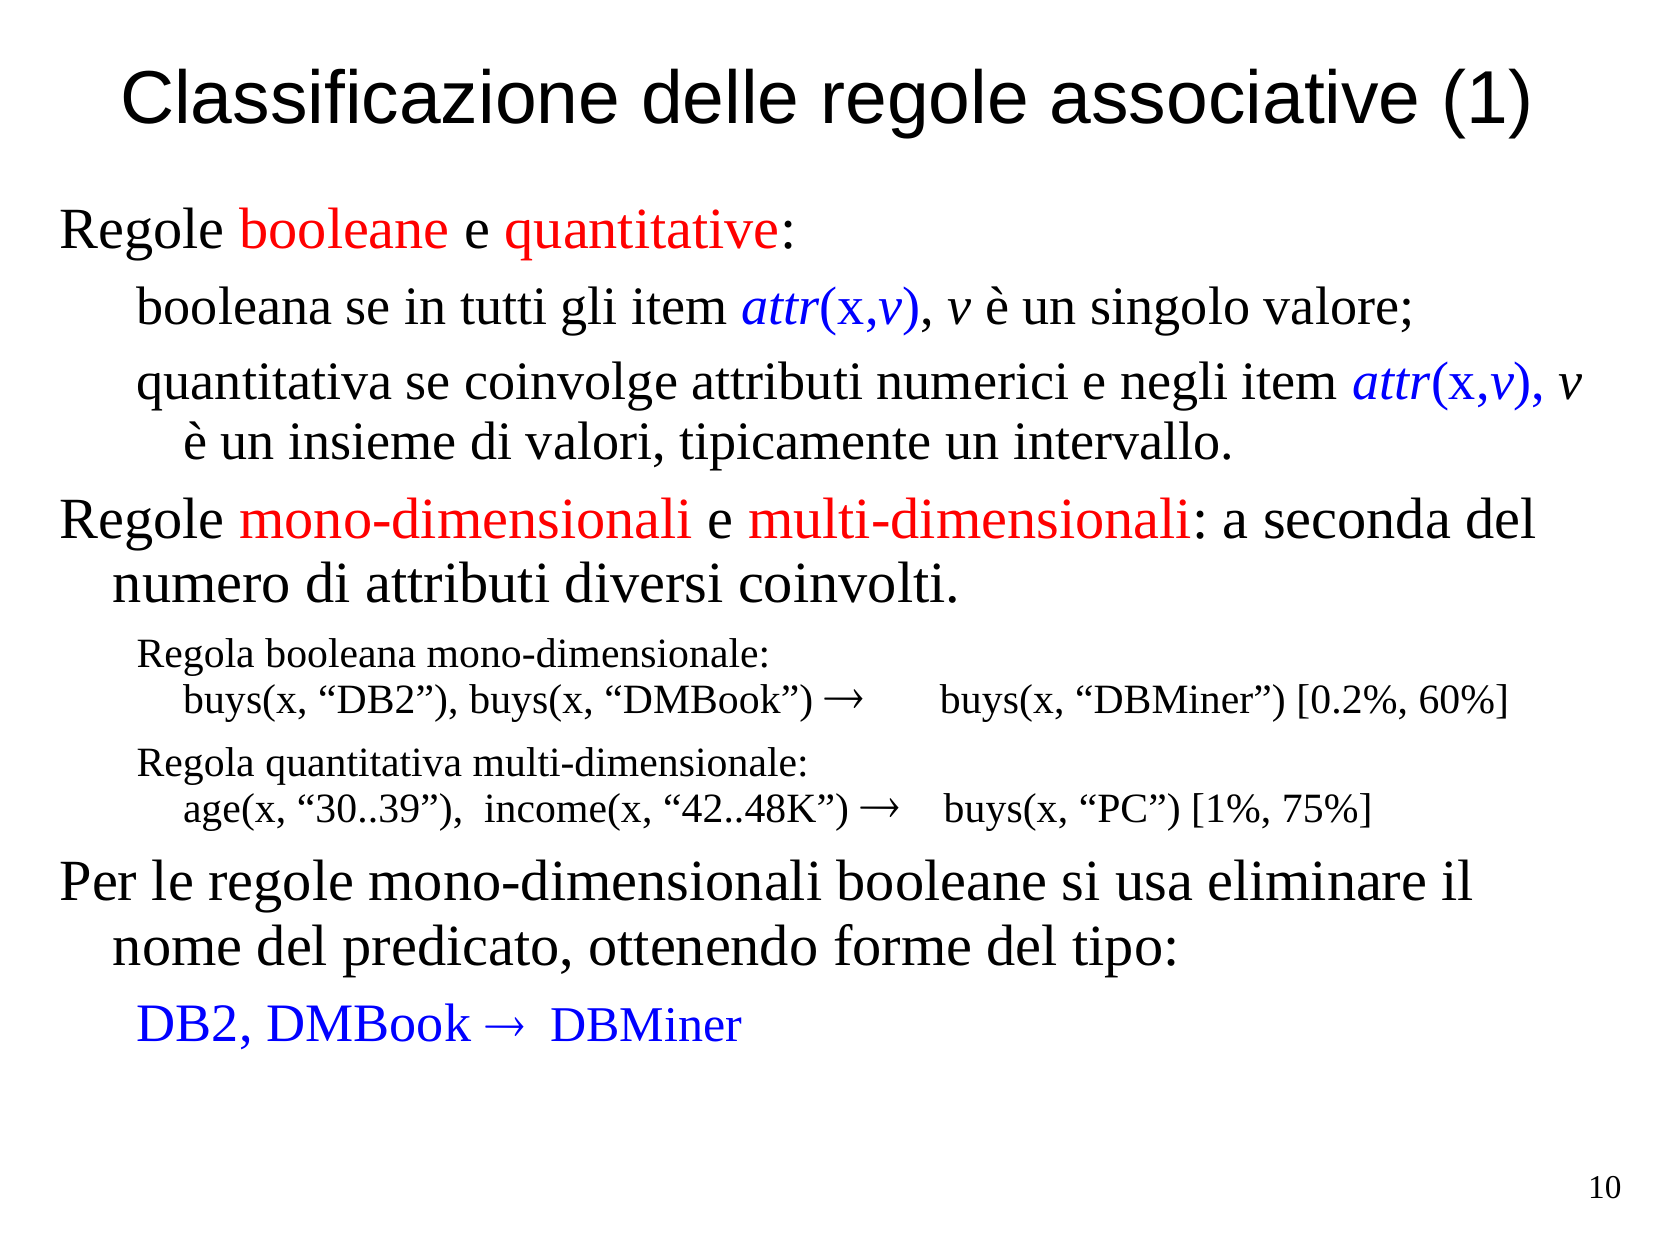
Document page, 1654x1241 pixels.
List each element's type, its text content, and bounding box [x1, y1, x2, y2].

list Regole booleane e quantitative: booleana se in tutti gli item attr(x,v), v è un singolo valore; quantitativa se coinvolge attributi numerici e negli item attr(x,v), v è un insieme di valori, tipicamente un intervallo. Regole mono-dimensionali e multi-dimensionali: a seconda del numero di attributi diversi coinvolti. Regola booleana mono-dimensionale: buys(x, “DB2”), buys(x, “DMBook”)  buys(x, “DBMiner”) [0.2%, 60%] Regola quantitativa multi-dimensionale: age(x, “30..39”), income(x, “42..48K”)  buys(x, “PC”) [1%, 75%] Per le regole mono-dimensionali booleane si usa eliminare il nome del predicato, ottenendo forme del tipo: DB2, DMBook  DBMiner [42, 196, 1612, 1187]
title Classificazione delle regole associative (1) [37, 30, 1617, 166]
